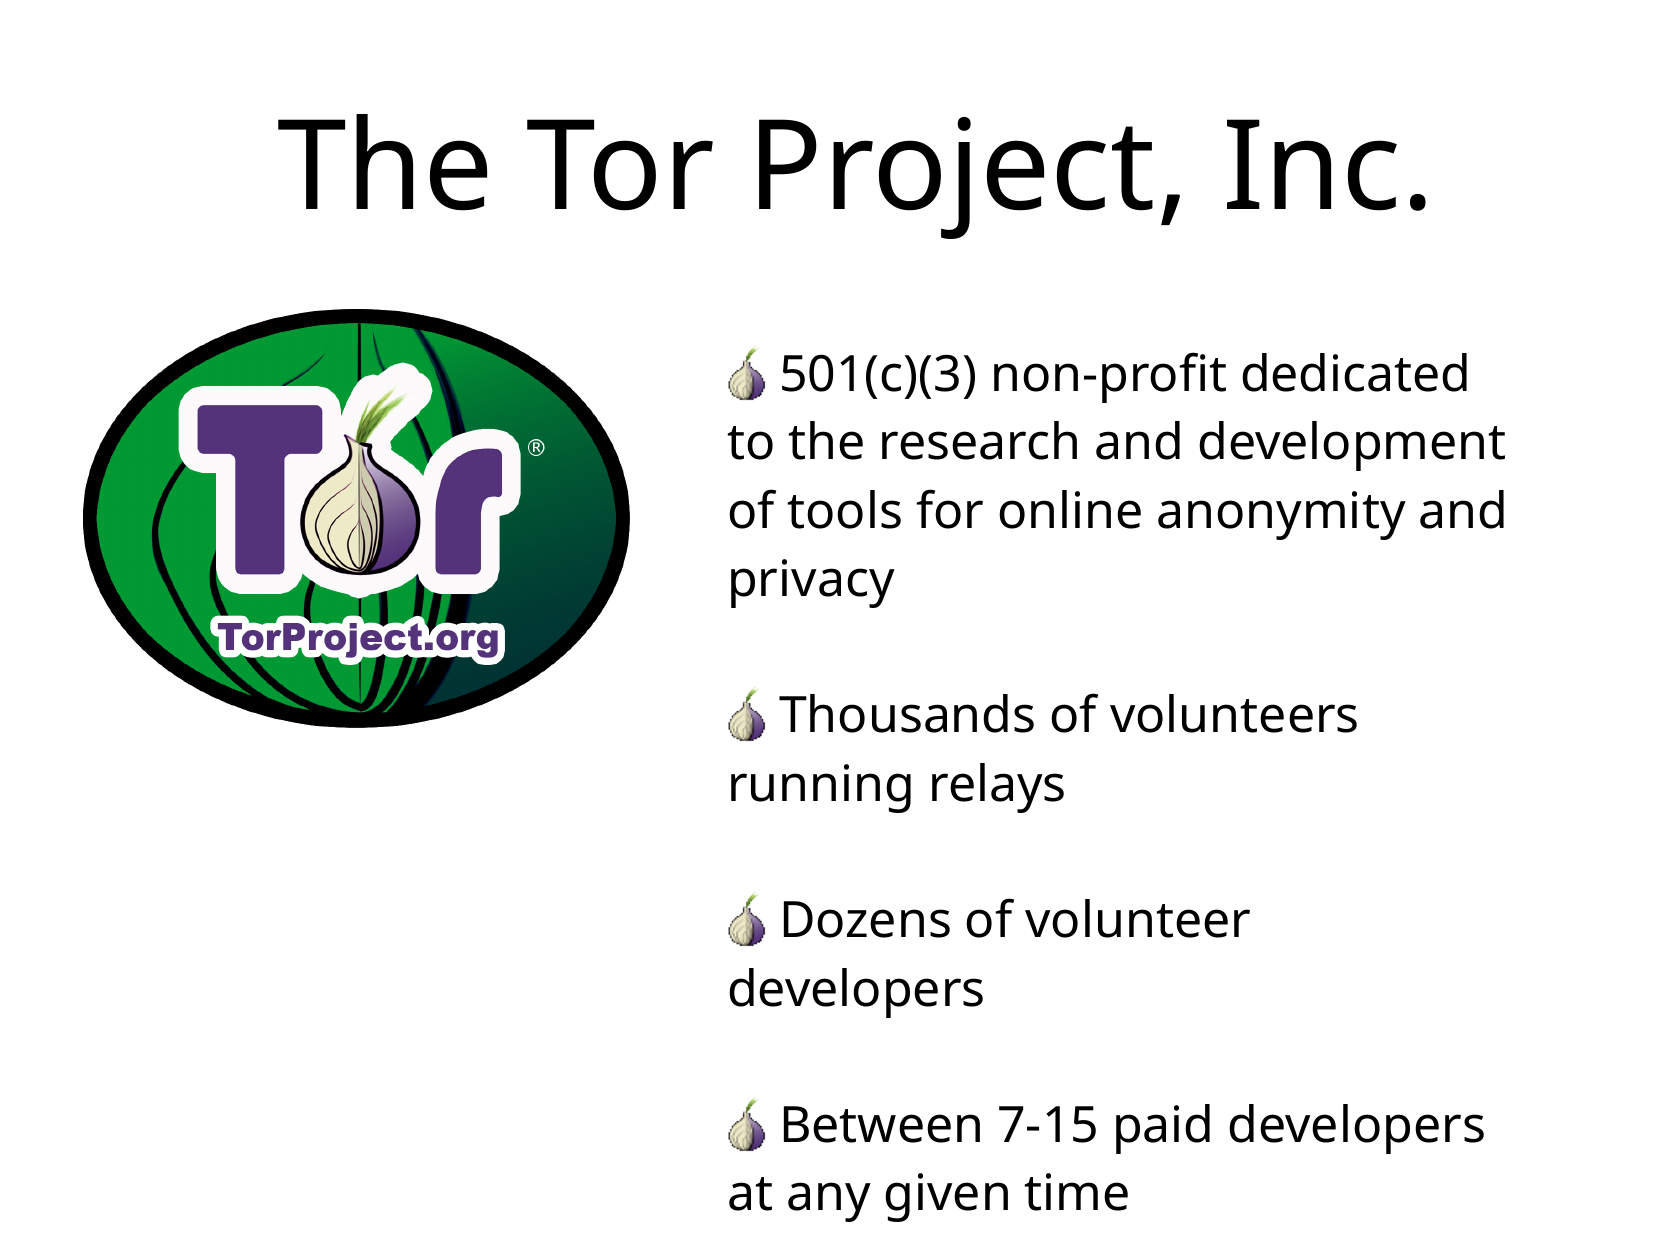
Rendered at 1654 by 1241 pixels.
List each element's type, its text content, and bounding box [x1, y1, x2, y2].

text_box The Tor Project, Inc. [262, 68, 1458, 263]
picture [37, 262, 676, 775]
text_box 501(c)(3) non-profit dedicated to the research and development of tools for online anonymity and privacy Thousands of volunteers running relays Dozens of volunteer developers Between 7-15 paid developers at any given time [712, 262, 1538, 1147]
picture [727, 1147, 767, 1153]
